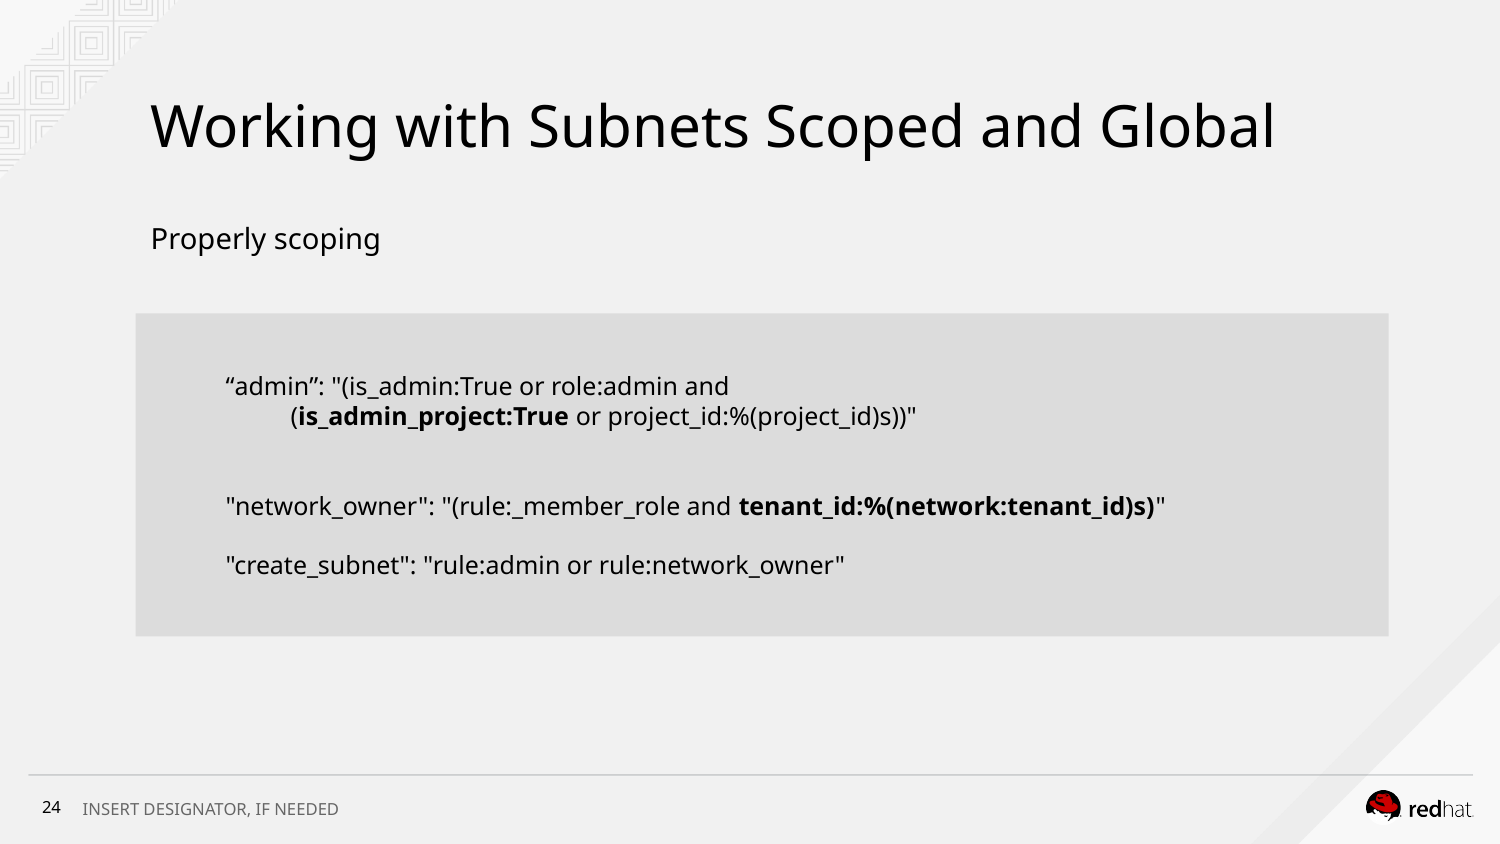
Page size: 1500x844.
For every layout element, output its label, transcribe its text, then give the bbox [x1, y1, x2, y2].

picture [0, 0, 1500, 844]
title Working with Subnets Scoped and Global [135, 0, 1365, 175]
text_box “admin”: "(is_admin:True or role:admin and (is_admin_project:True or project_id:%(project_id)s))" "network_owner": "(rule:_member_role and tenant_id:%(network:tenant_id)s)" "create_subnet": "rule:admin or rule:network_owner" [135, 313, 1389, 637]
subtitle Properly scoping [135, 205, 945, 314]
slide_number 1 [16, 776, 77, 842]
